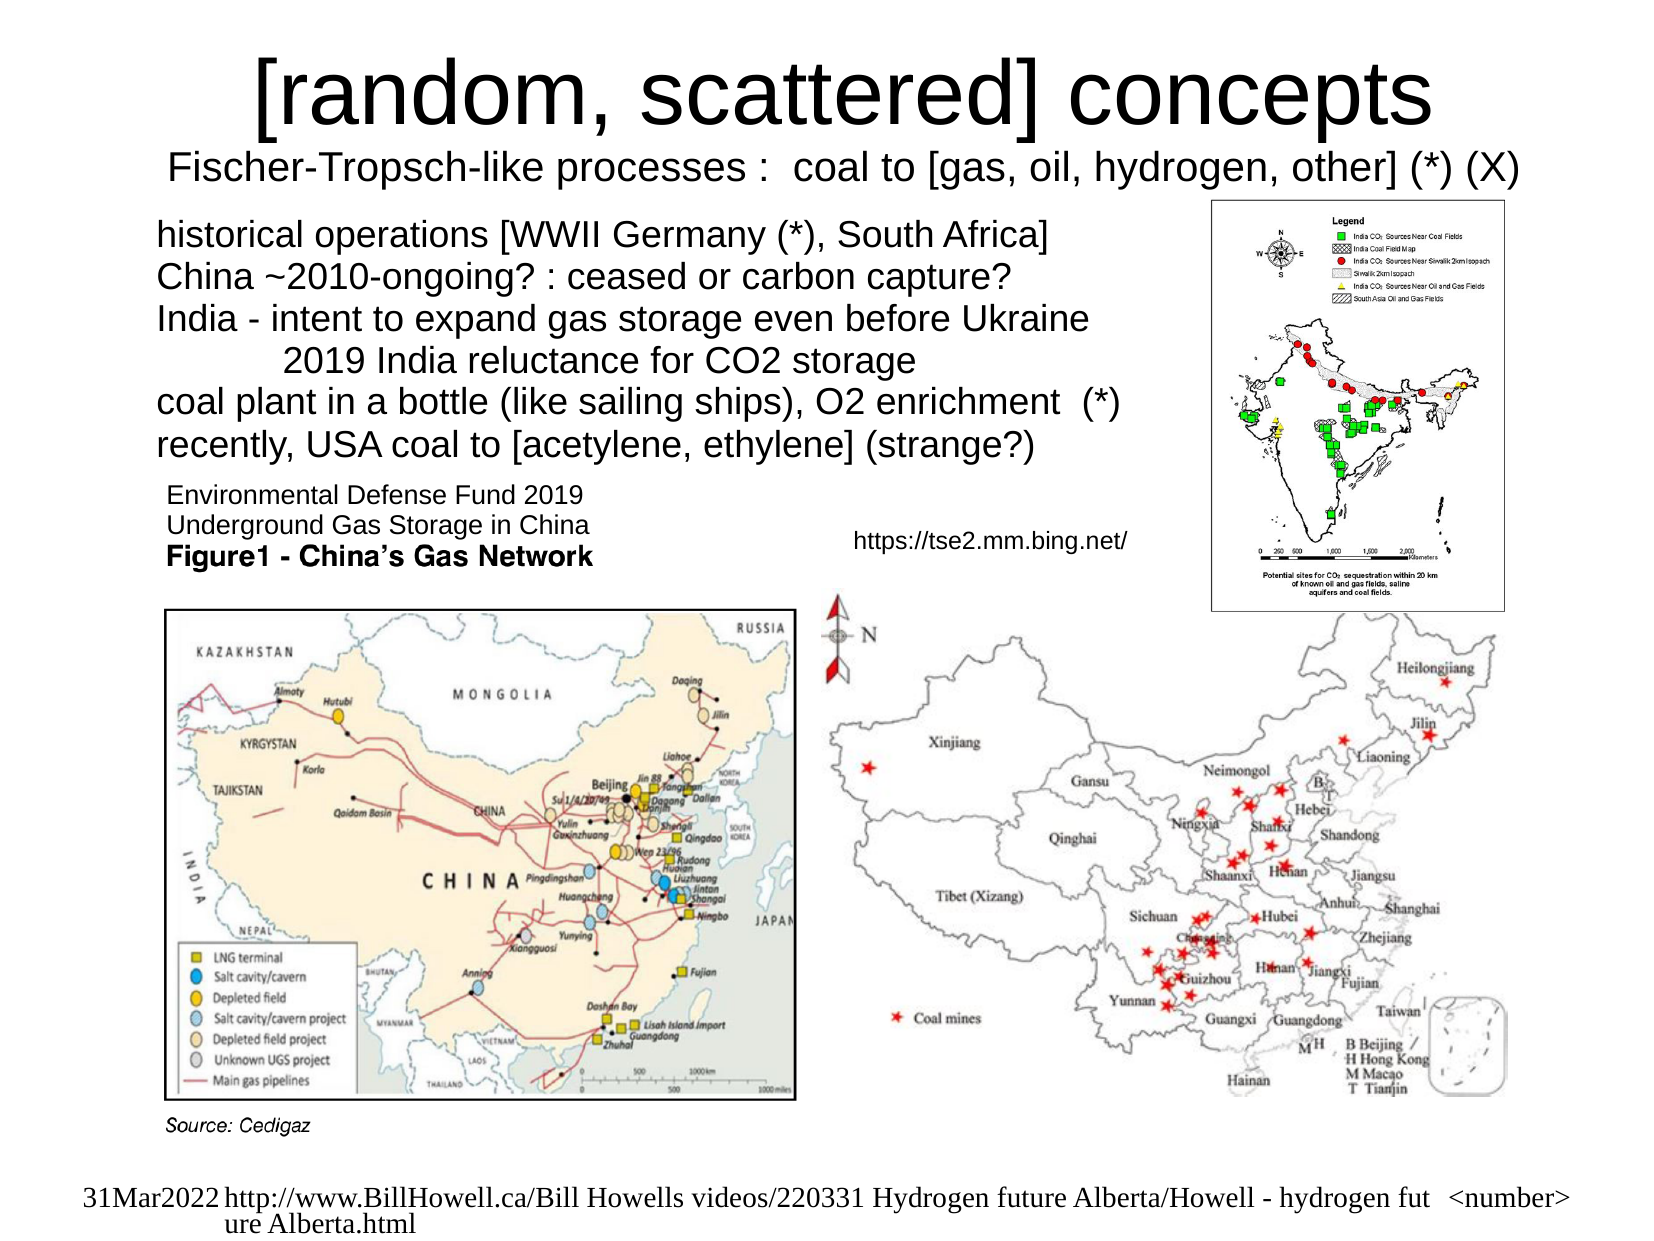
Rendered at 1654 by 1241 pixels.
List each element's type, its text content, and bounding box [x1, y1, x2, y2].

picture [821, 198, 1508, 1097]
picture [153, 538, 804, 1144]
text_box historical operations [WWII Germany (*), South Africa] China ~2010-ongoing? : ceased or carbon capture? India - intent to expand gas storage even before Ukraine 2019 India reluctance for CO2 storage coal plant in a bottle (like sailing ships), O2 enrichment (*) recently, USA coal to [acetylene, ethylene] (strange?) [141, 205, 1182, 473]
text_box Environmental Defense Fund 2019 Underground Gas Storage in China [151, 472, 629, 548]
text_box https://tse2.mm.bing.net/ [838, 519, 1209, 563]
title [random, scattered] concepts Fischer-Tropsch-like processes : coal to [gas, oil, hydrogen, other] (*) (X) [82, 31, 1571, 201]
